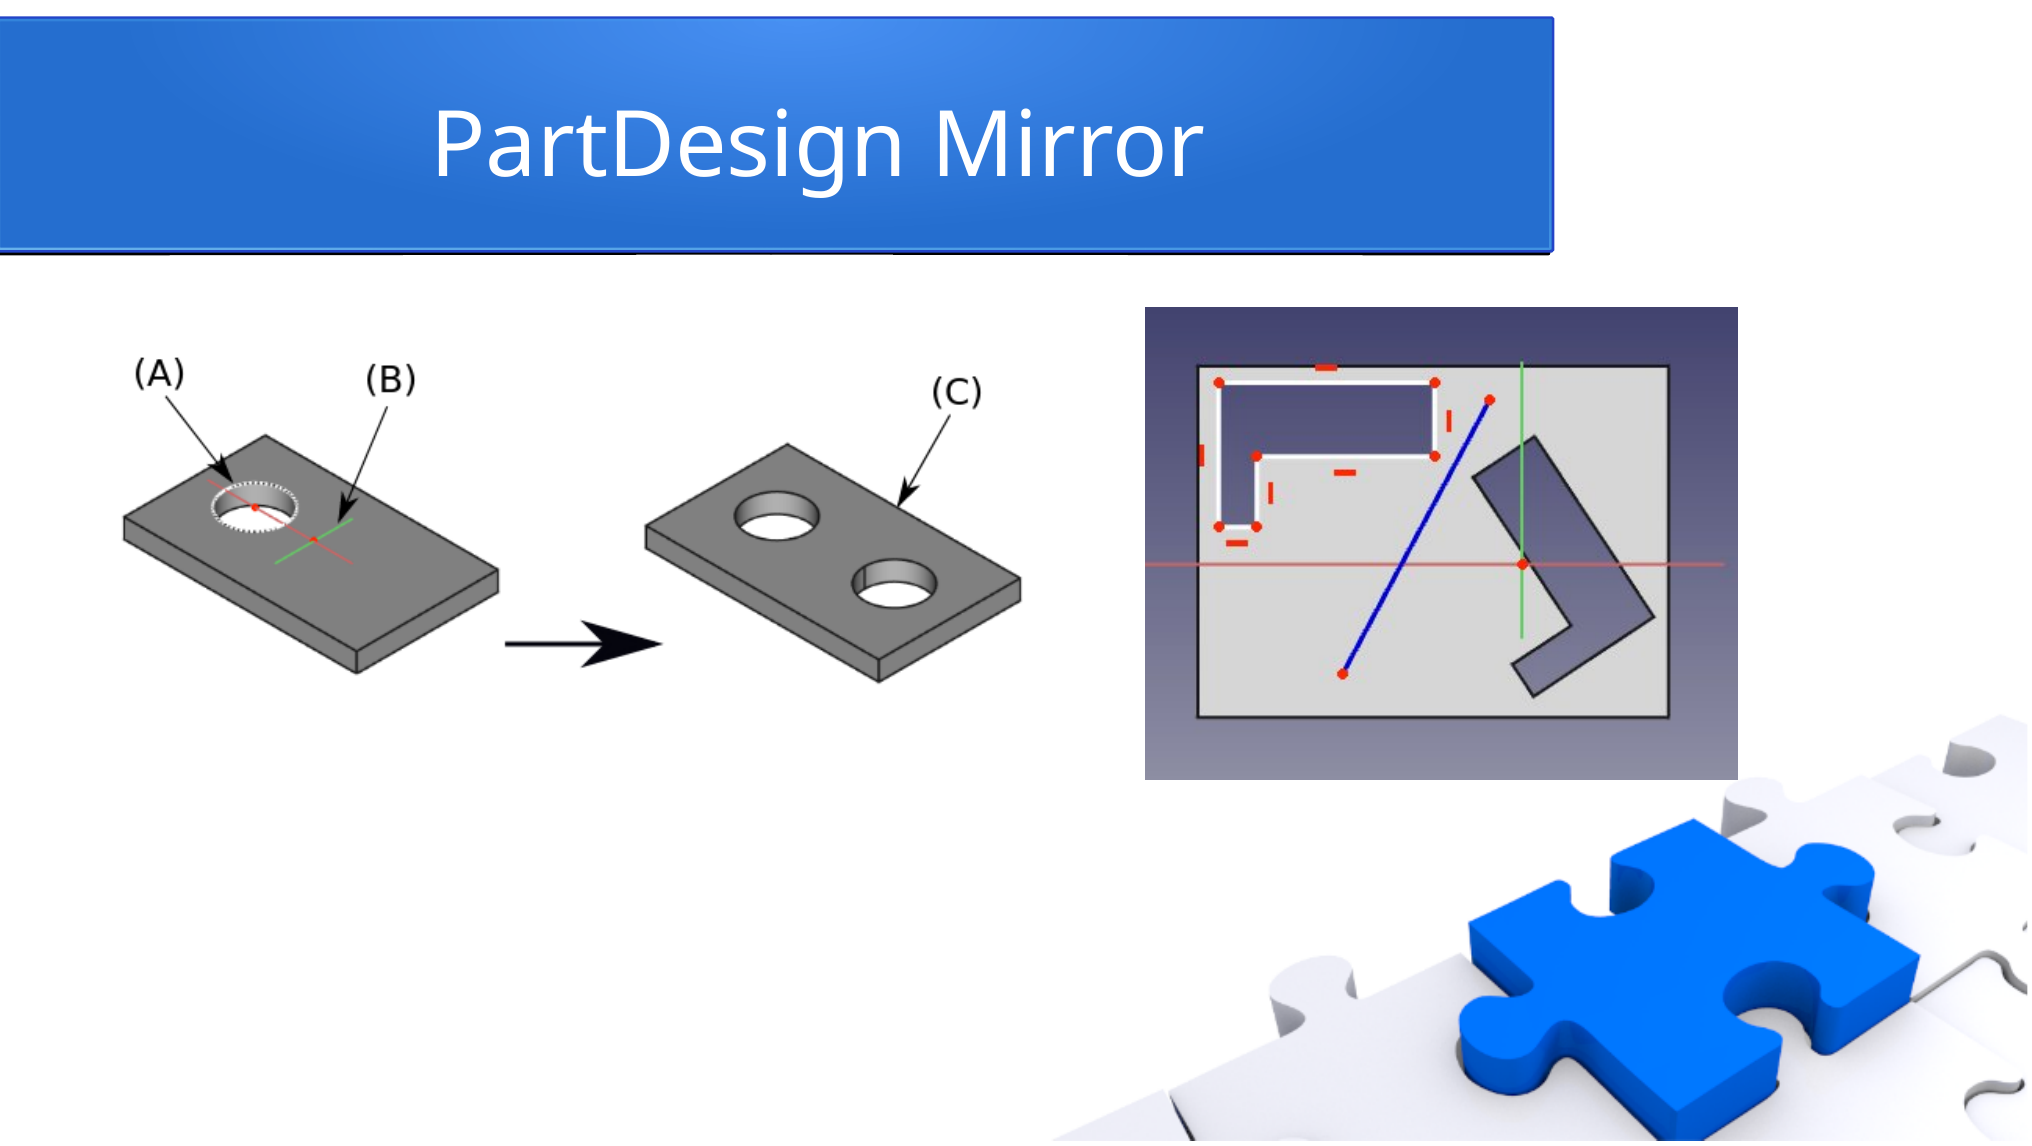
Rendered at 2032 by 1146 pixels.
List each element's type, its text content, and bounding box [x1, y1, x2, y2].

picture [94, 307, 2028, 1141]
title PartDesign Mirror [101, 45, 1536, 237]
